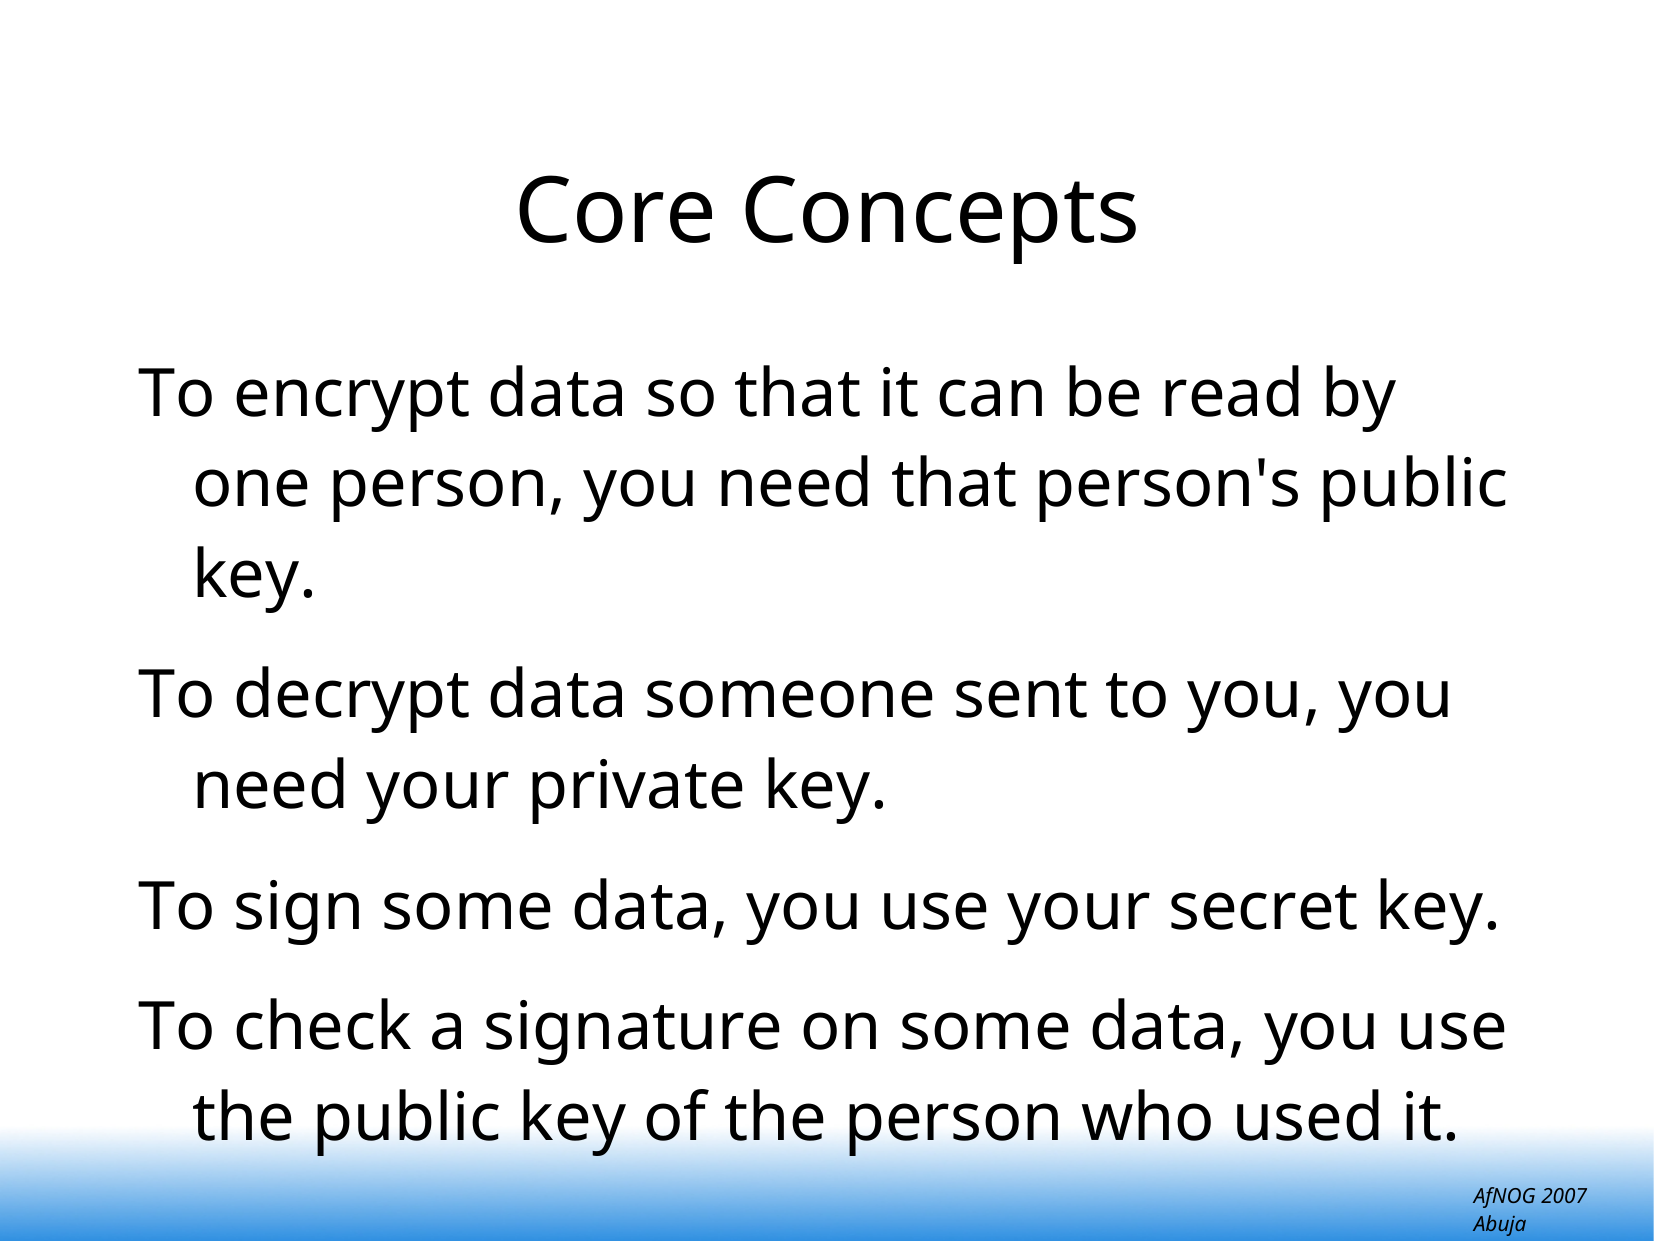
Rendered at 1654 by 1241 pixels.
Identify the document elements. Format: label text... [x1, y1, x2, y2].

list To encrypt data so that it can be read by one person, you need that person's public key. To decrypt data someone sent to you, you need your private key. To sign some data, you use your secret key. To check a signature on some data, you use the public key of the person who used it. [121, 344, 1534, 1213]
picture [0, 1124, 1654, 1241]
title Core Concepts [121, 102, 1534, 311]
